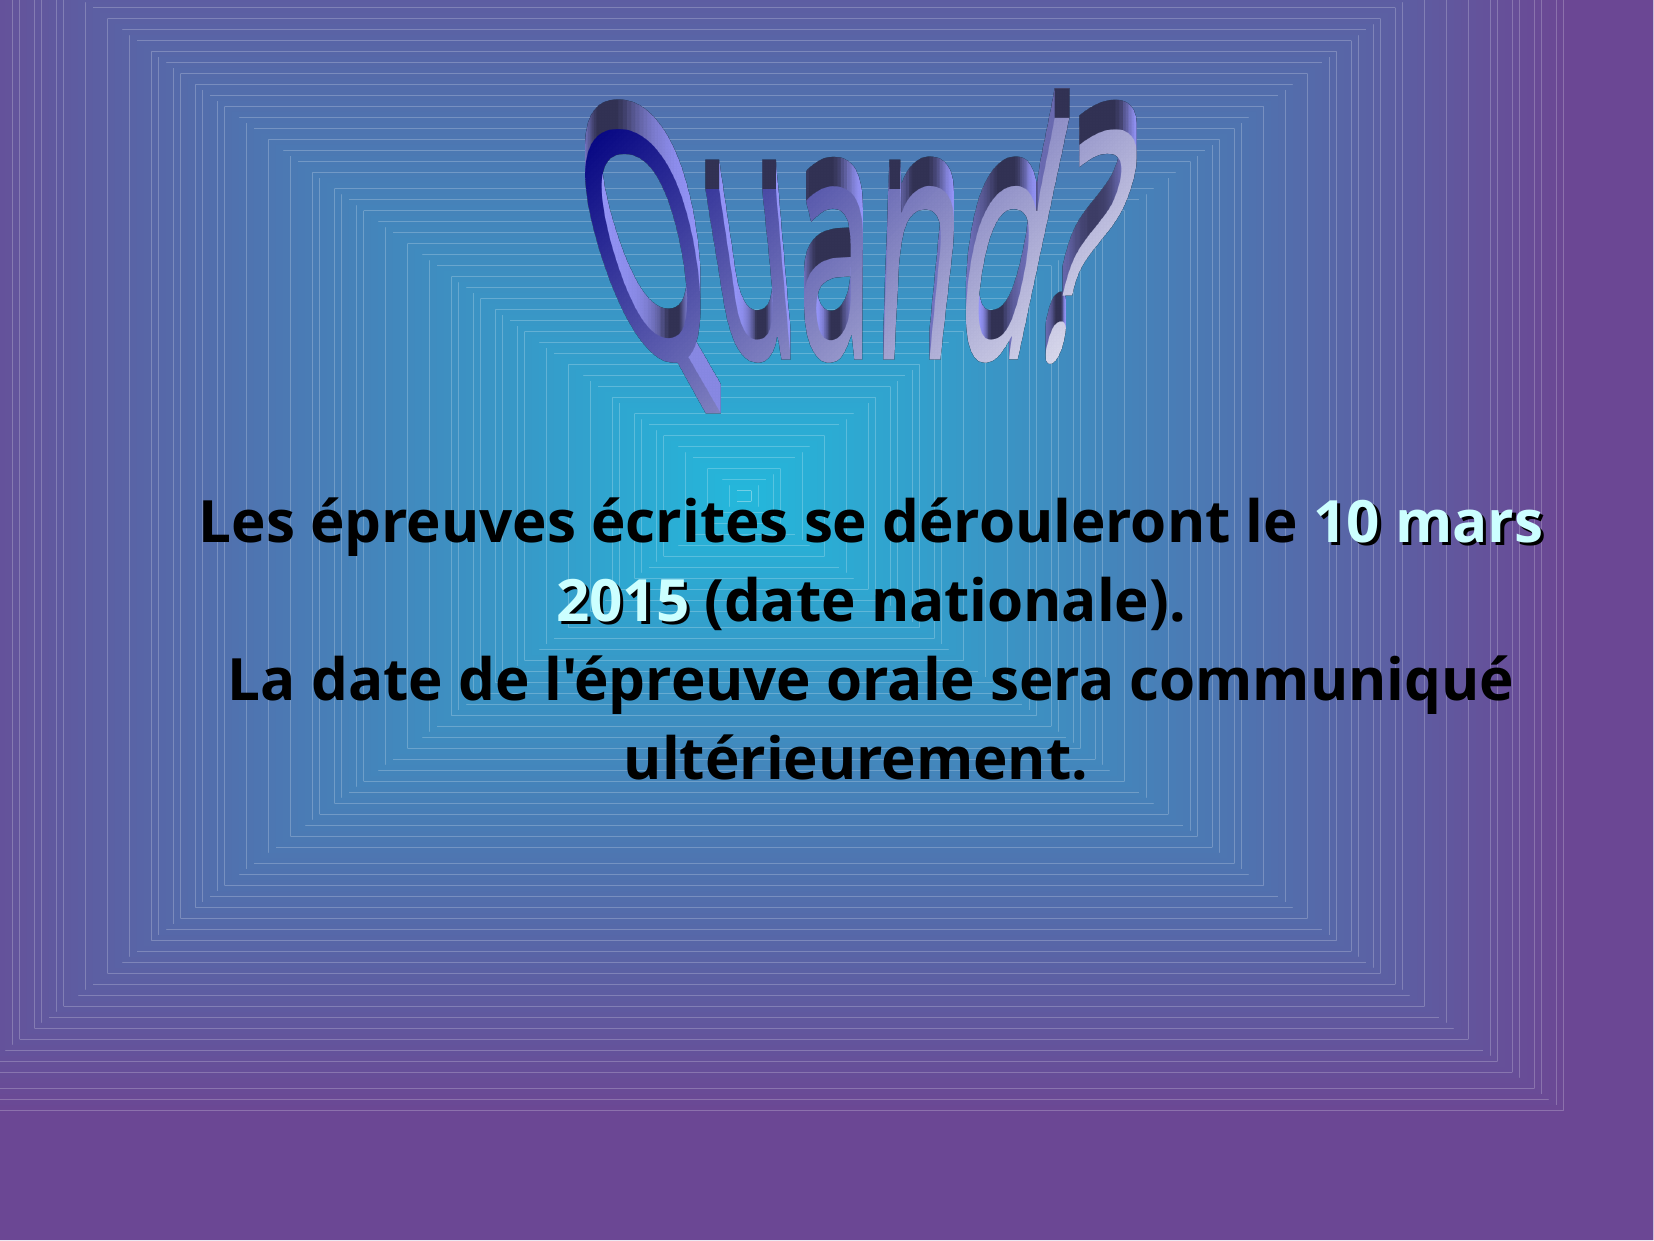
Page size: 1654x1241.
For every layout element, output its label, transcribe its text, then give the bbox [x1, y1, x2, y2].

text_box Les épreuves écrites se dérouleront le 10 mars 2015 (date nationale). La date de l'épreuve orale sera communiqué ultérieurement. [177, 472, 1565, 816]
